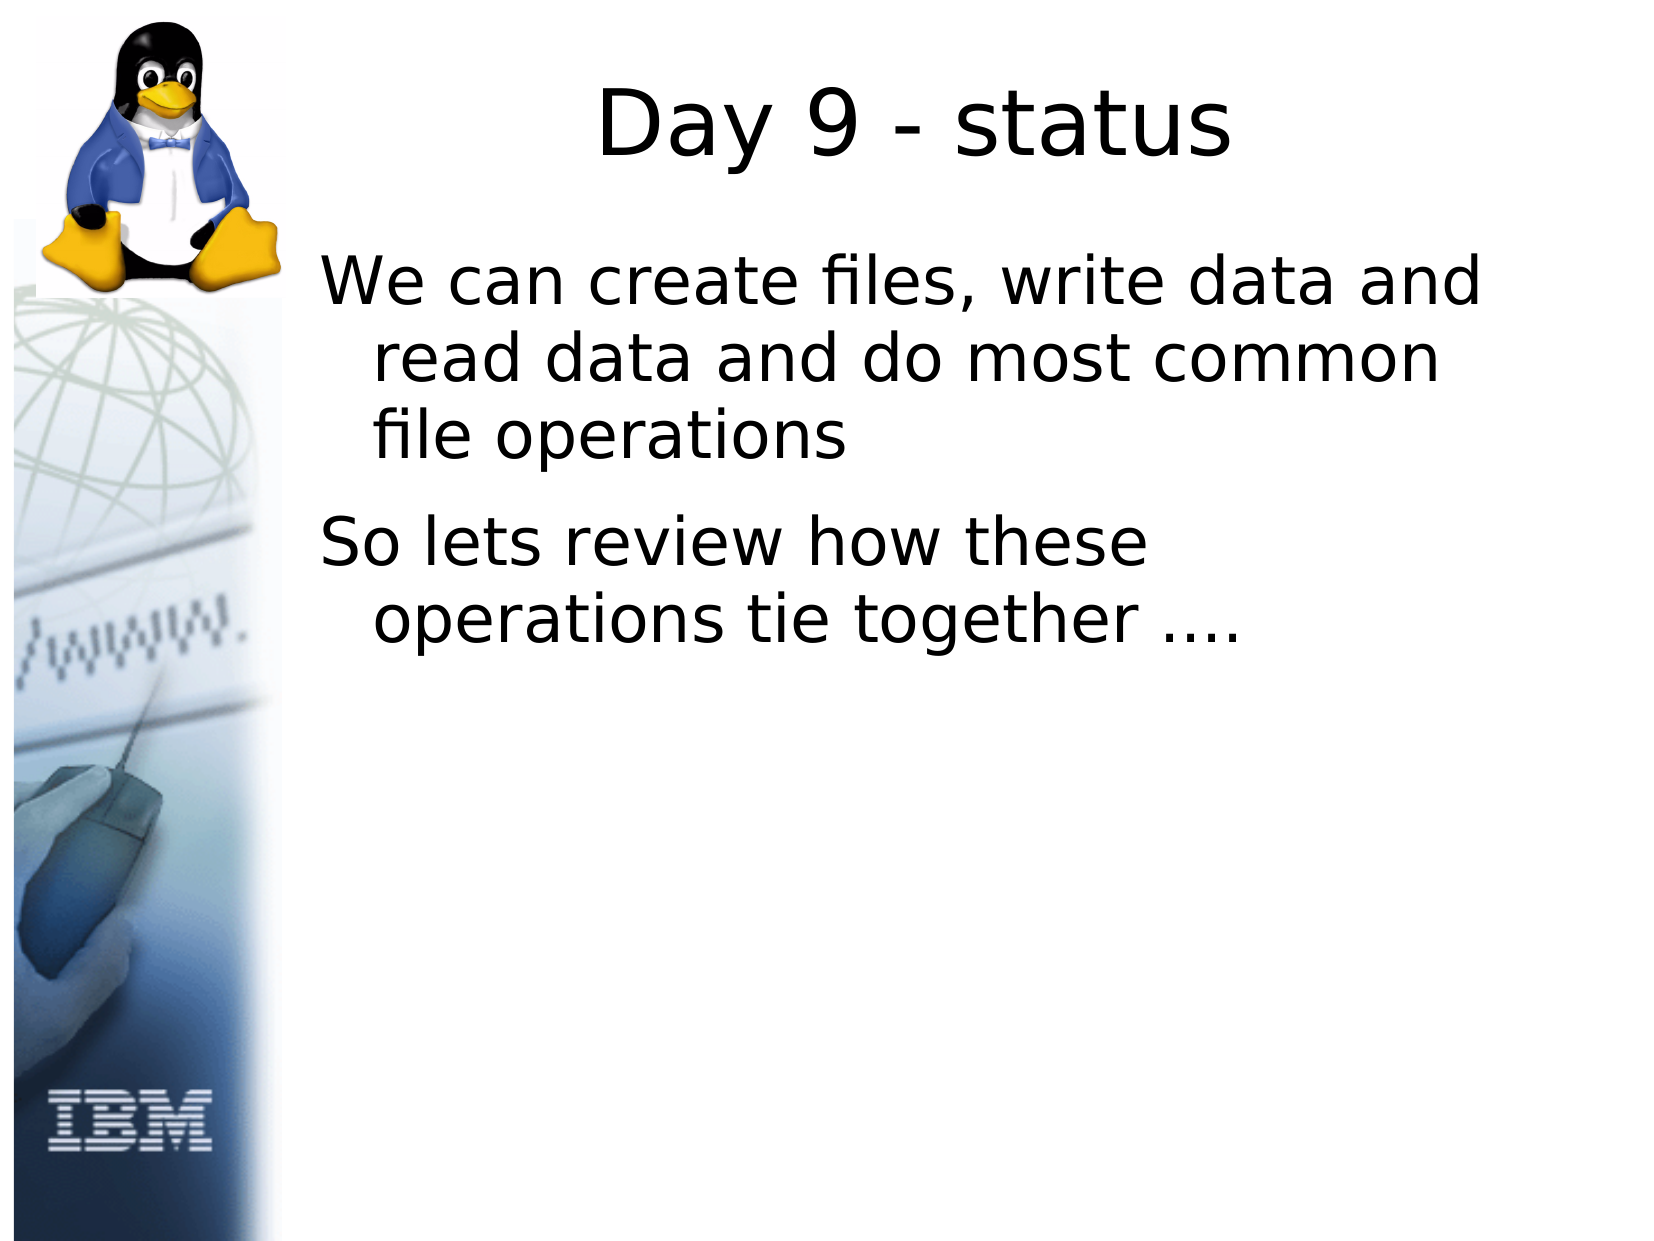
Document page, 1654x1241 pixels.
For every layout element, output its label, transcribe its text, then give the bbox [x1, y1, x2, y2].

title Day 9 - status [301, 39, 1528, 209]
list We can create files, write data and read data and do most common file operations So lets review how these operations tie together .... [301, 243, 1520, 1182]
